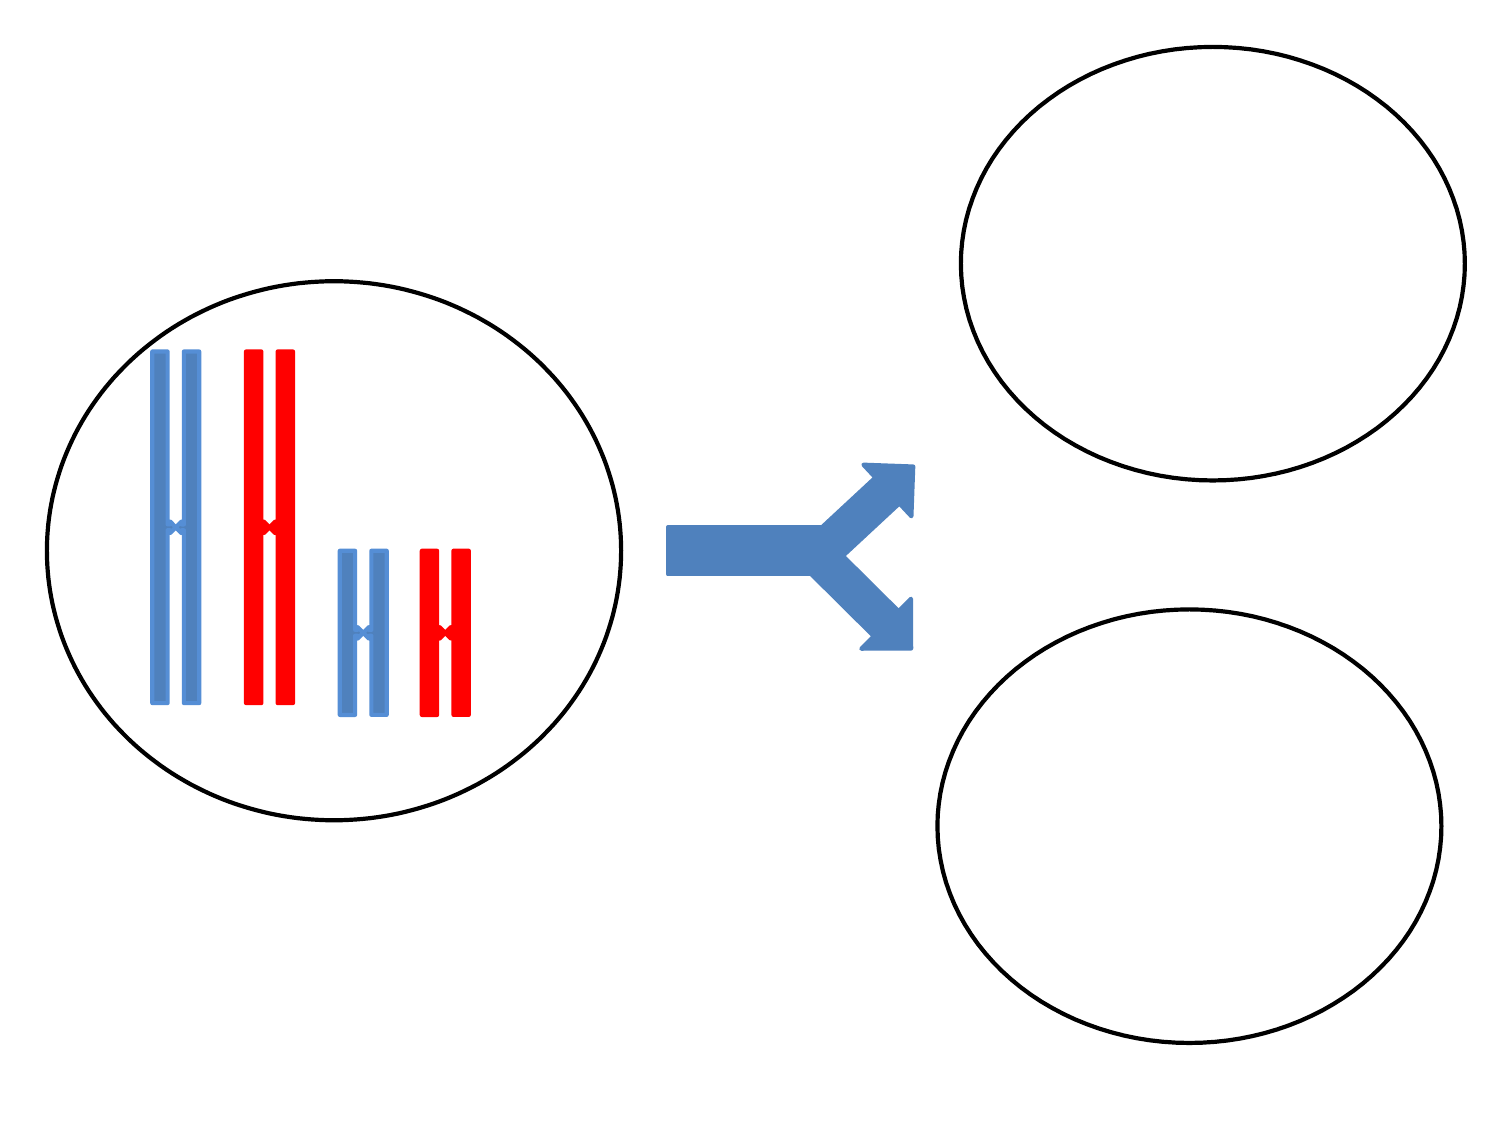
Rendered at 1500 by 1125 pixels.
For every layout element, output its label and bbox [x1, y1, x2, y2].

text_box [246, 351, 293, 704]
text_box [339, 550, 387, 715]
text_box [152, 351, 200, 704]
text_box [421, 550, 469, 715]
text_box [668, 464, 914, 649]
